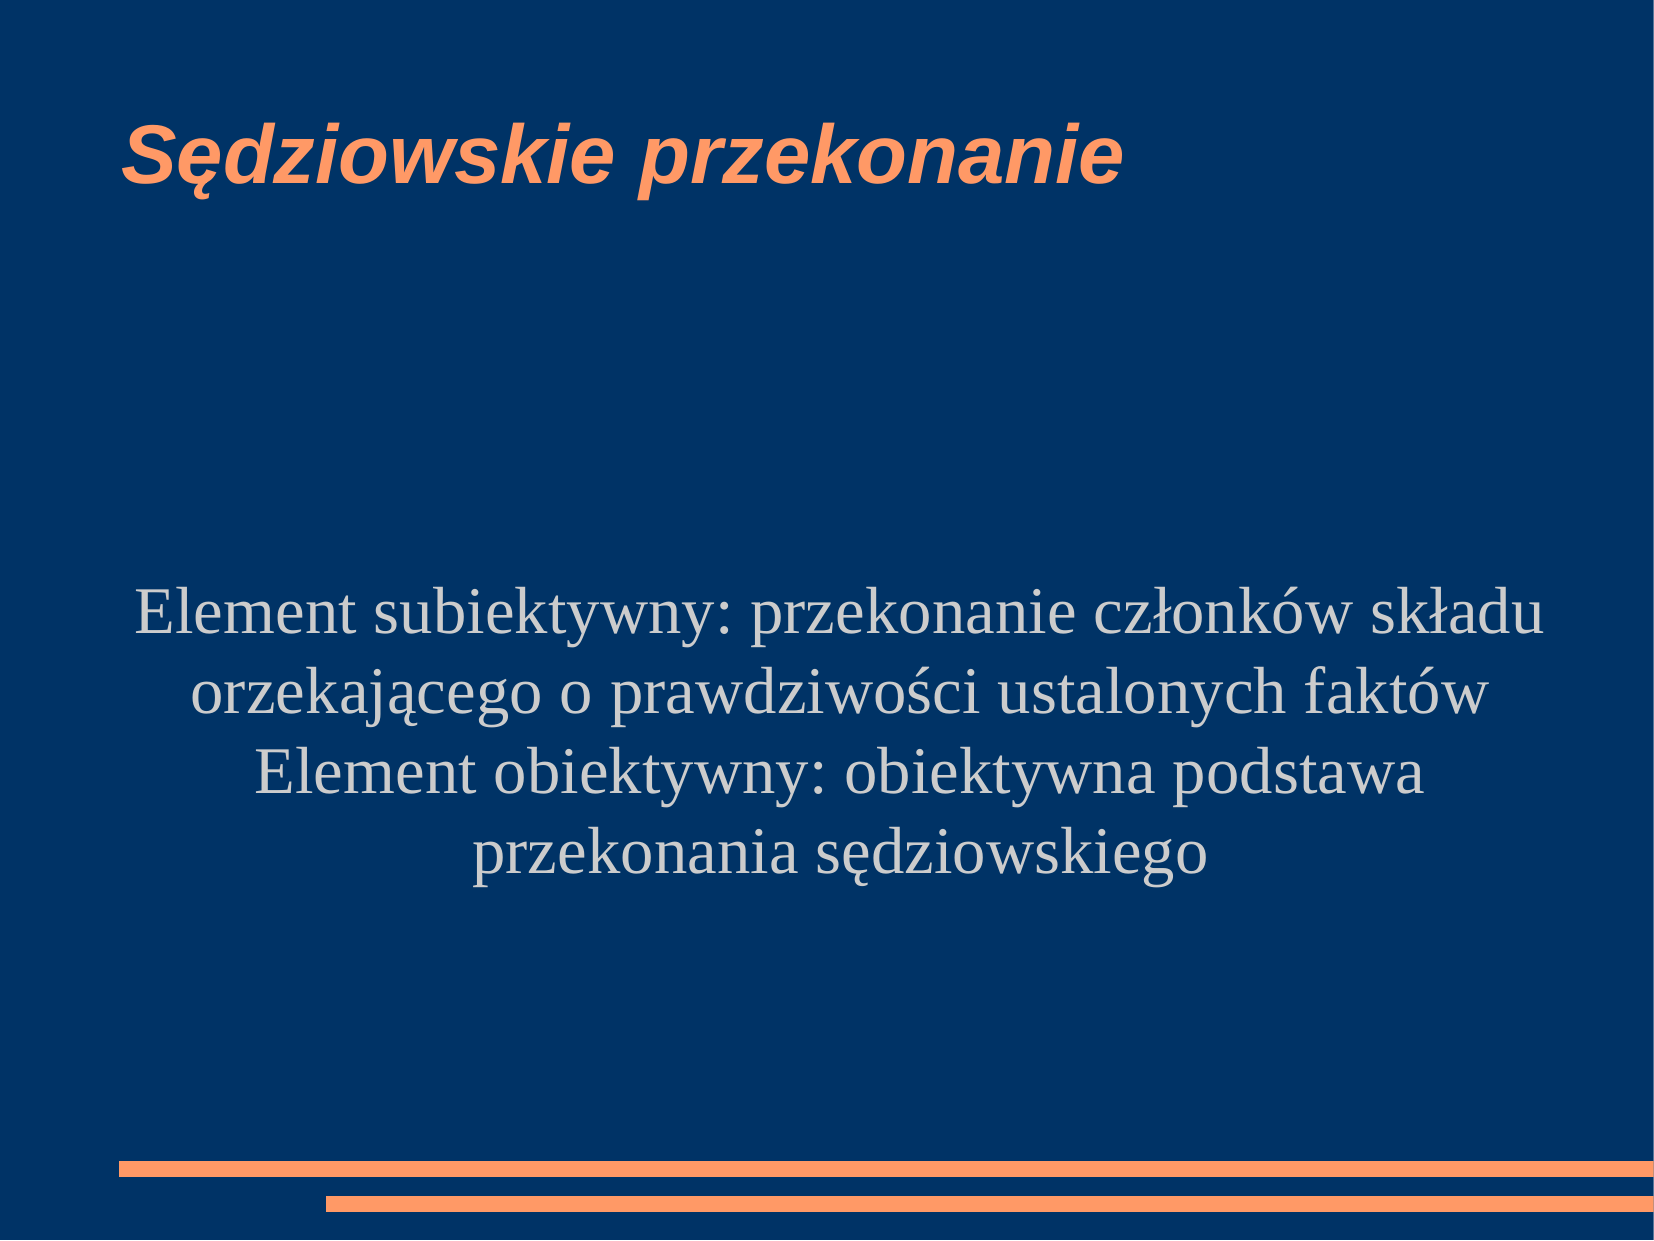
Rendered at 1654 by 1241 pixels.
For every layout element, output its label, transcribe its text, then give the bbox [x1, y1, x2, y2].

title Sędziowskie przekonanie [121, 53, 1534, 247]
subtitle Element subiektywny: przekonanie członków składu orzekającego o prawdziwości ustalonych faktów Element obiektywny: obiektywna podstawa przekonania sędziowskiego [121, 329, 1561, 1125]
